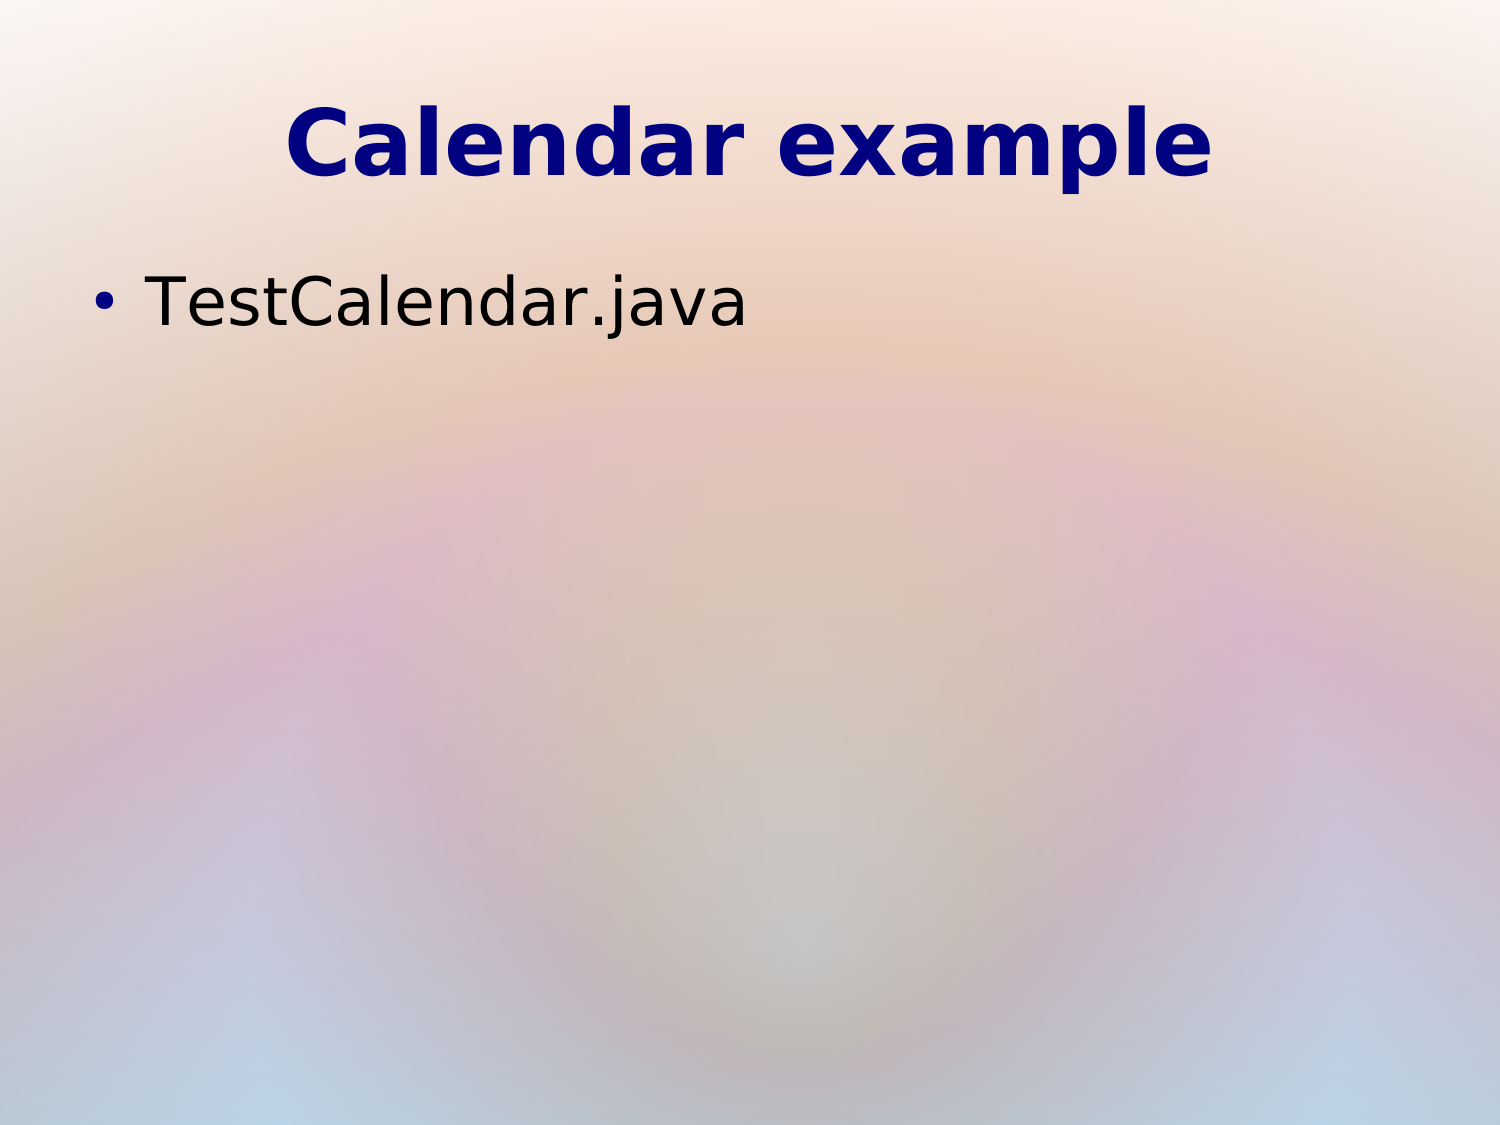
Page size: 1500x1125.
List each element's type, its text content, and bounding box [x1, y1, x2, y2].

picture [0, 0, 1500, 1125]
list TestCalendar.java [75, 263, 1425, 923]
title Calendar example [75, 57, 1425, 231]
